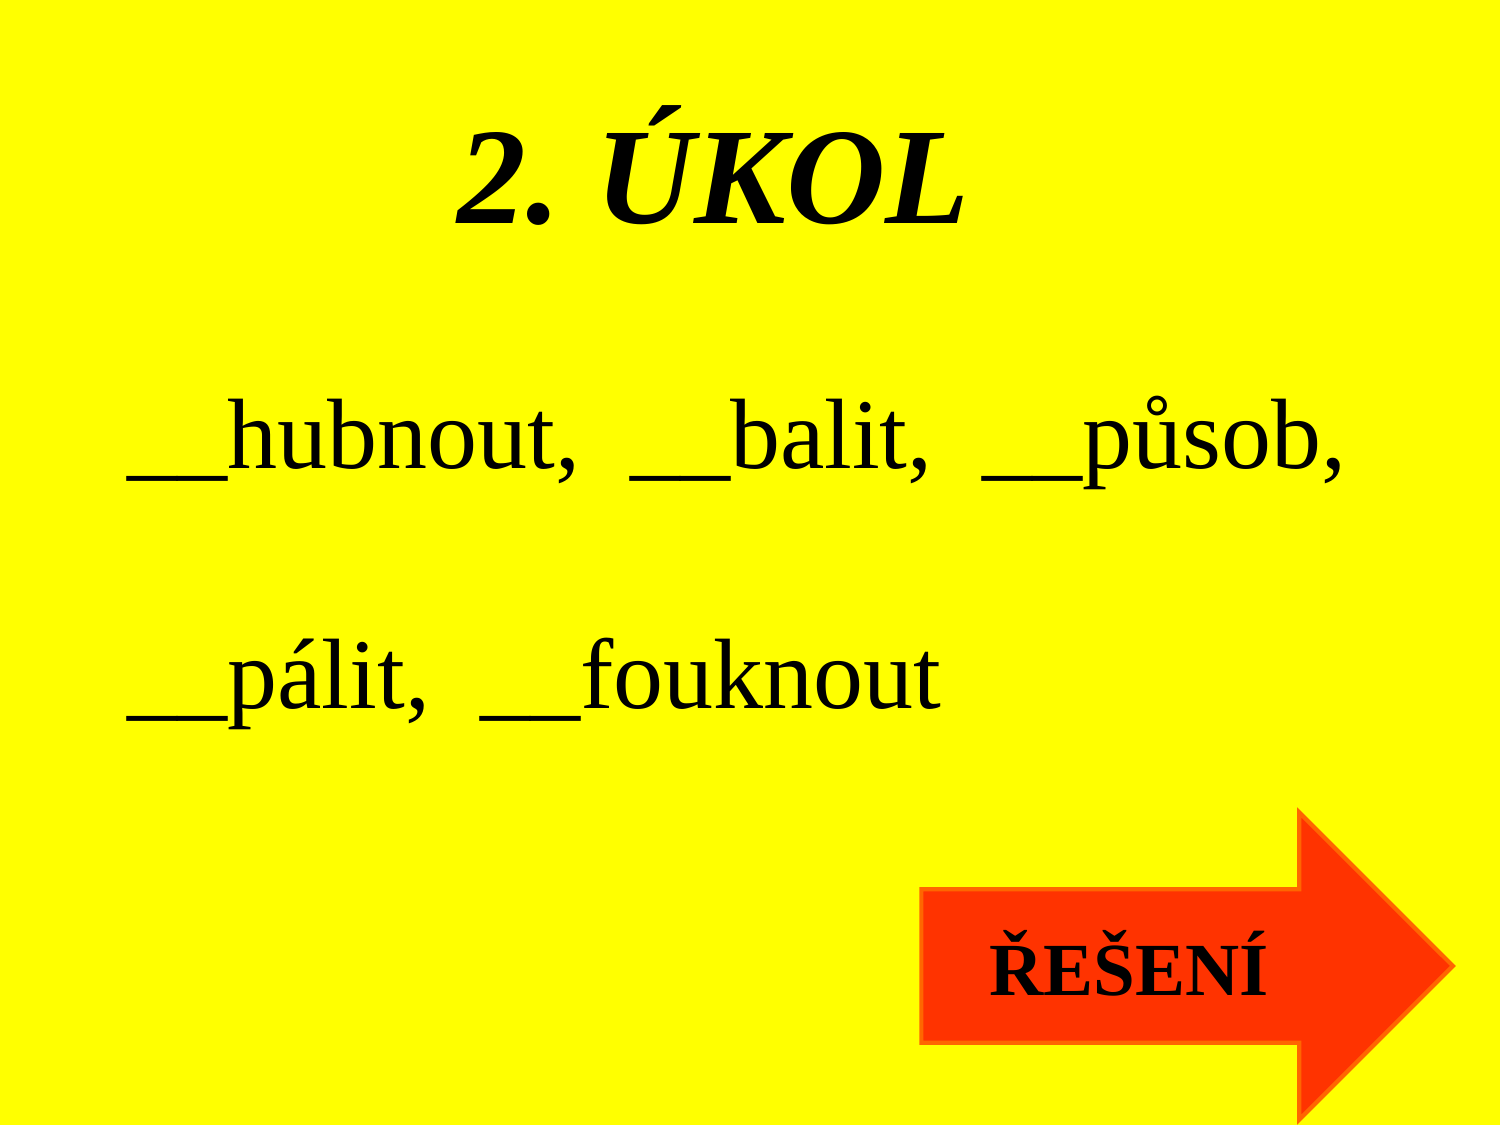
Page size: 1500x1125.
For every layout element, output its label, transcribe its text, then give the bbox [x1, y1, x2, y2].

text_box [921, 812, 1453, 1120]
text_box __hubnout, __balit, __působ, __pálit, __fouknout [112, 360, 1495, 736]
text_box ŘEŠENÍ [974, 912, 1329, 1019]
text_box 2. ÚKOL [442, 78, 1188, 259]
